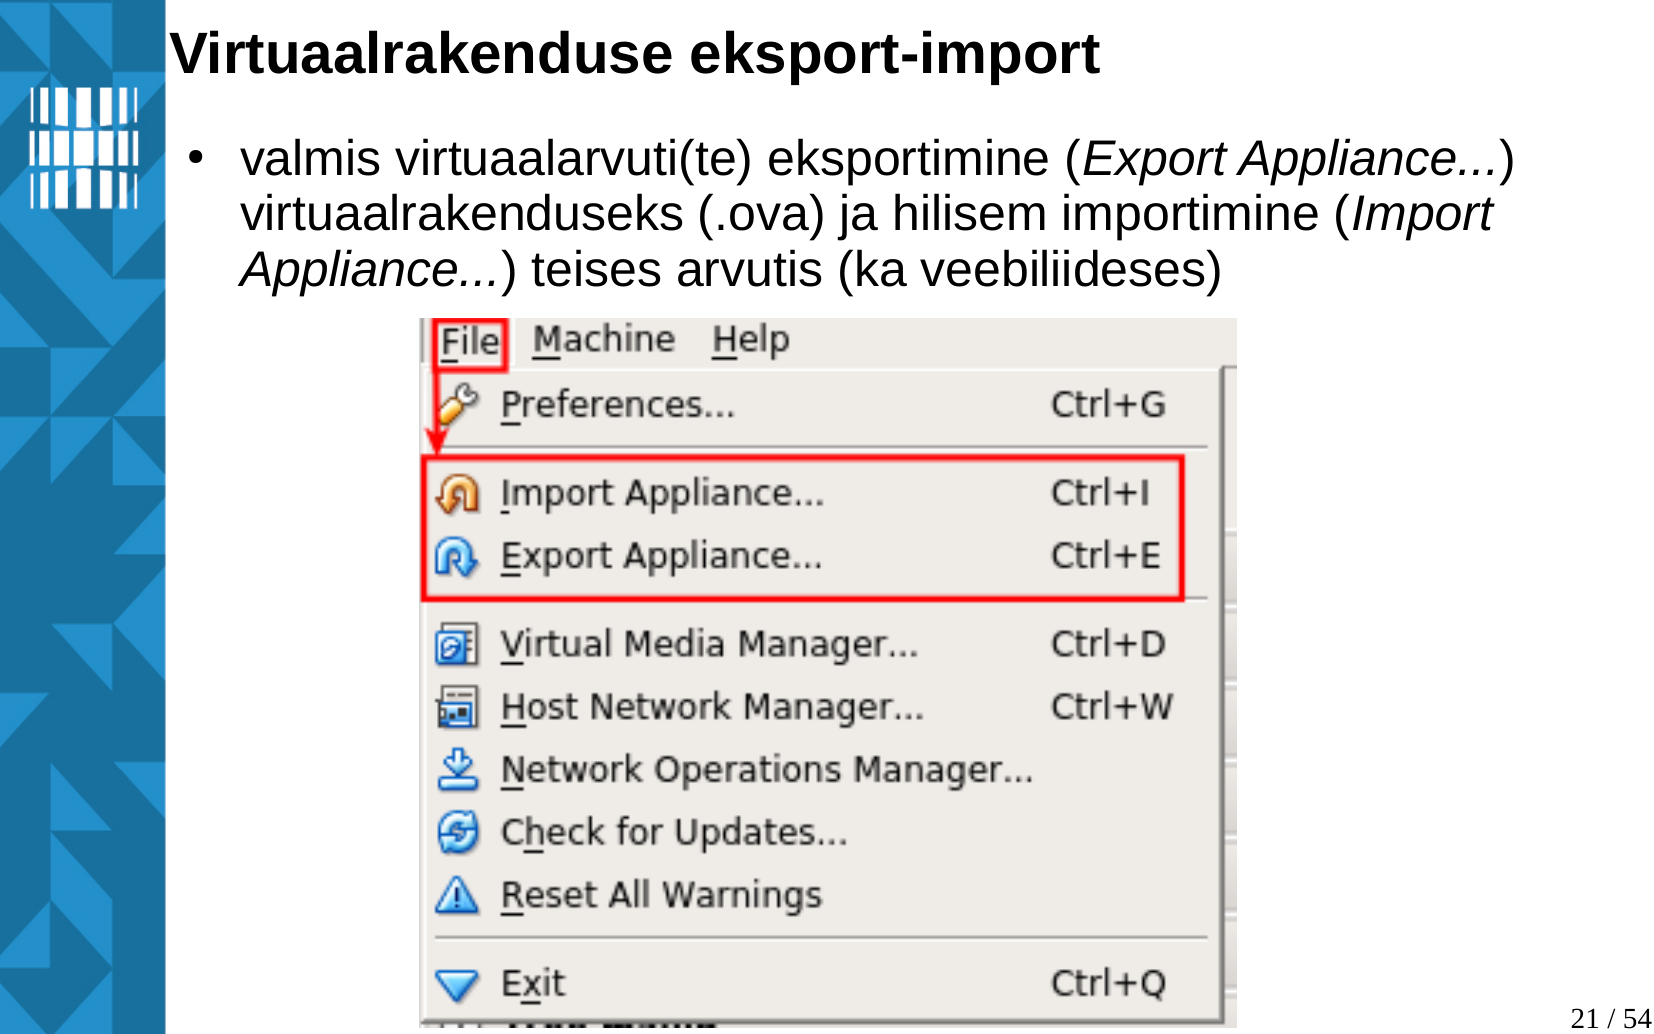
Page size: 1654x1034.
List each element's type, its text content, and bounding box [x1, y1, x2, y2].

list valmis virtuaalarvuti(te) eksportimine (Export Appliance...) virtuaalrakenduseks (.ova) ja hilisem importimine (Import Appliance...) teises arvutis (ka veebiliideses) [169, 129, 1630, 997]
title Virtuaalrakenduse eksport-import [169, 11, 1571, 95]
picture [419, 318, 1237, 1028]
